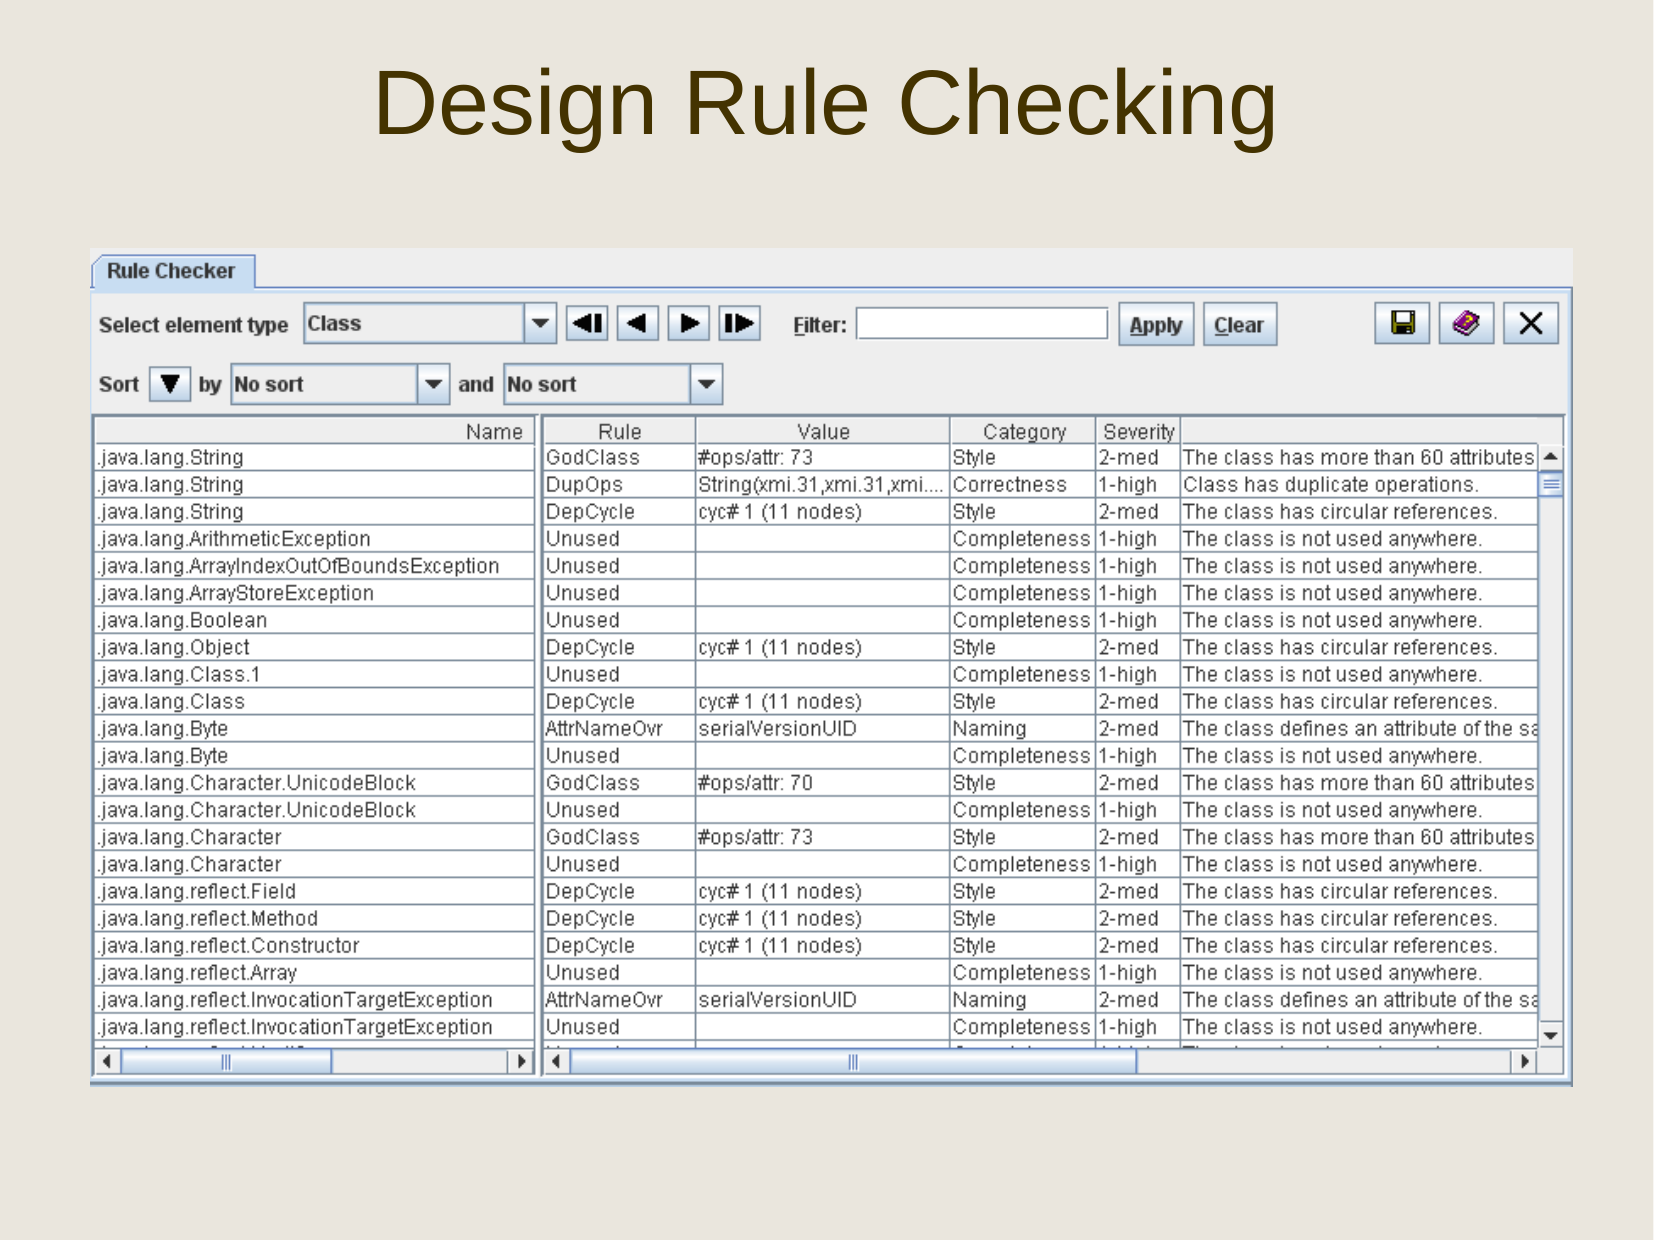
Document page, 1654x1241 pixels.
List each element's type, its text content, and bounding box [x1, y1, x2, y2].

picture [90, 248, 1573, 1087]
title Design Rule Checking [82, 49, 1571, 157]
